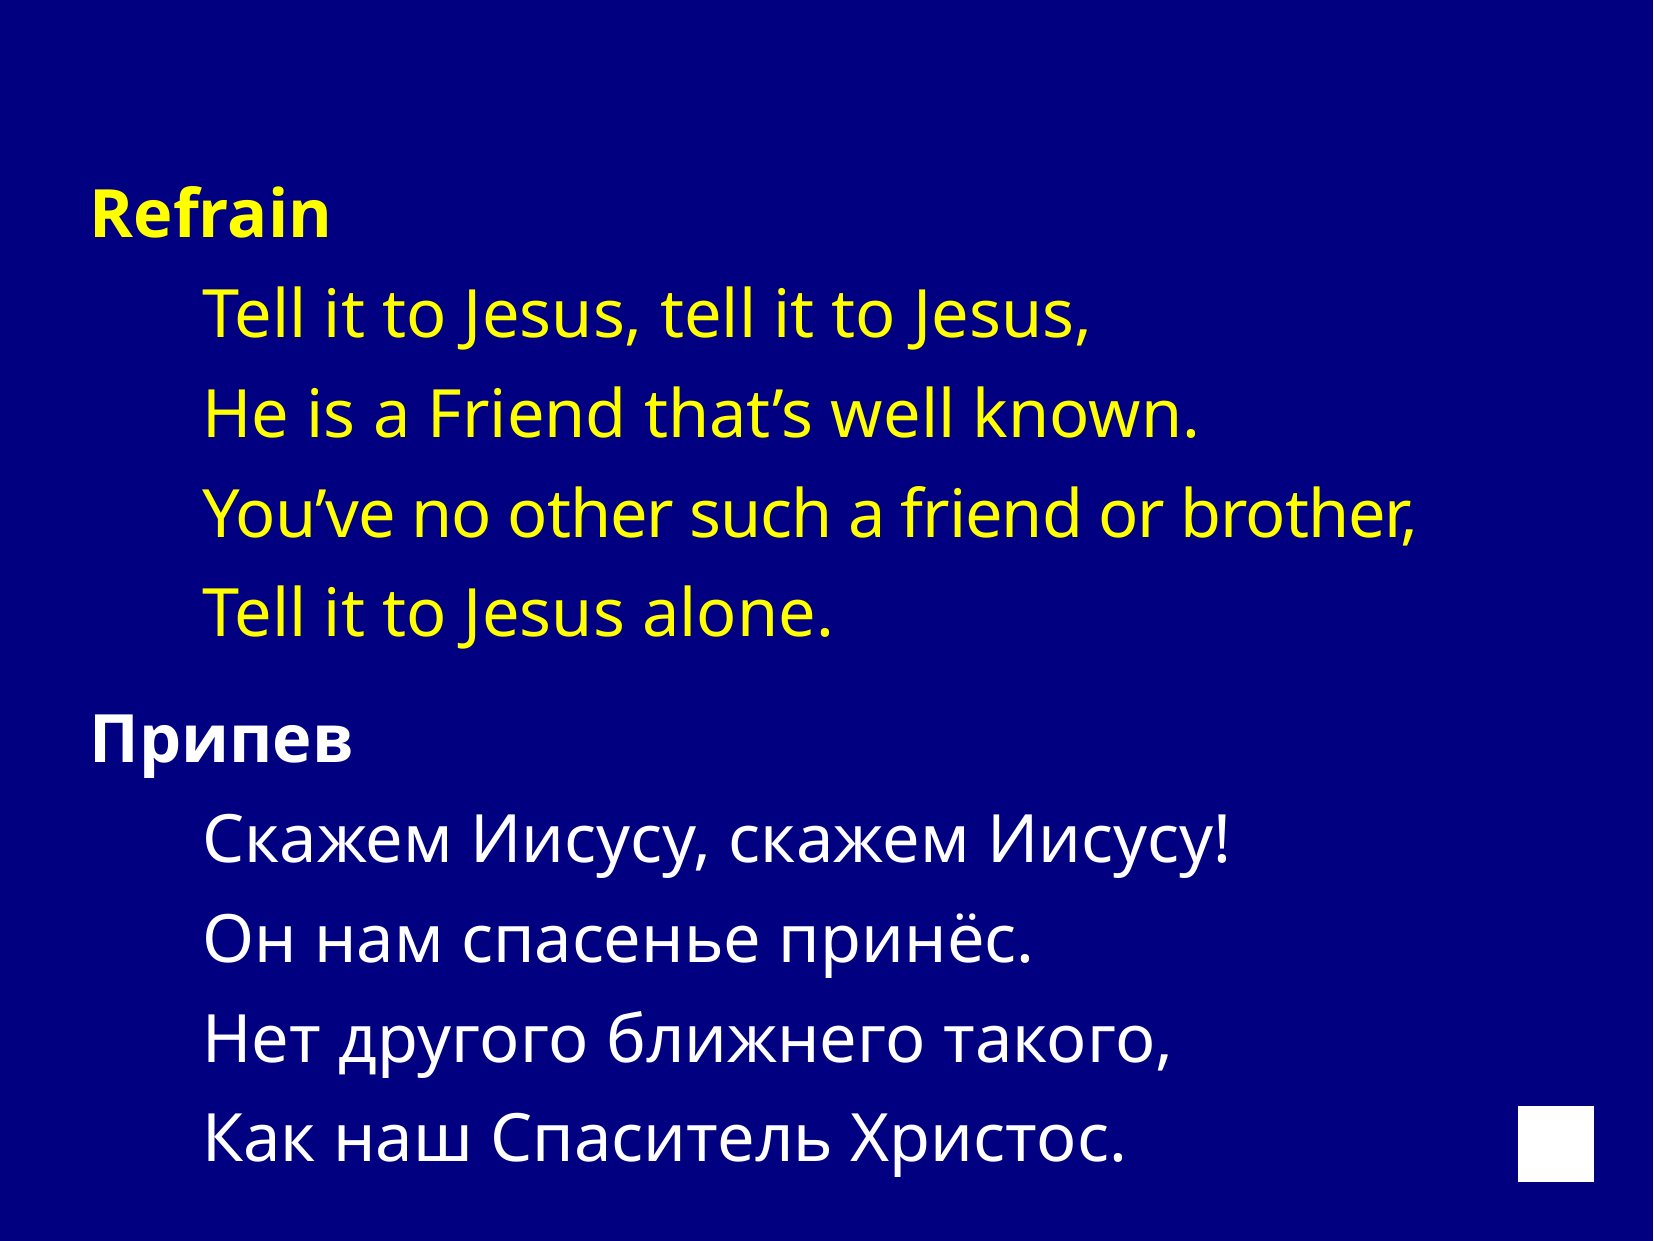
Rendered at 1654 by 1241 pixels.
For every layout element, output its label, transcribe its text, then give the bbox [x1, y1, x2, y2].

text_box Припев Скажем Иисусу, скажем Иисусу! Он нам спасенье принёс. Нет другого ближнего такого, Как наш Спаситель Христос. [75, 675, 1576, 1163]
text_box Refrain Tell it to Jesus, tell it to Jesus, He is a Friend that’s well known. You’ve no other such a friend or brother, Tell it to Jesus alone. [75, 150, 1653, 638]
text_box [1518, 1106, 1594, 1182]
